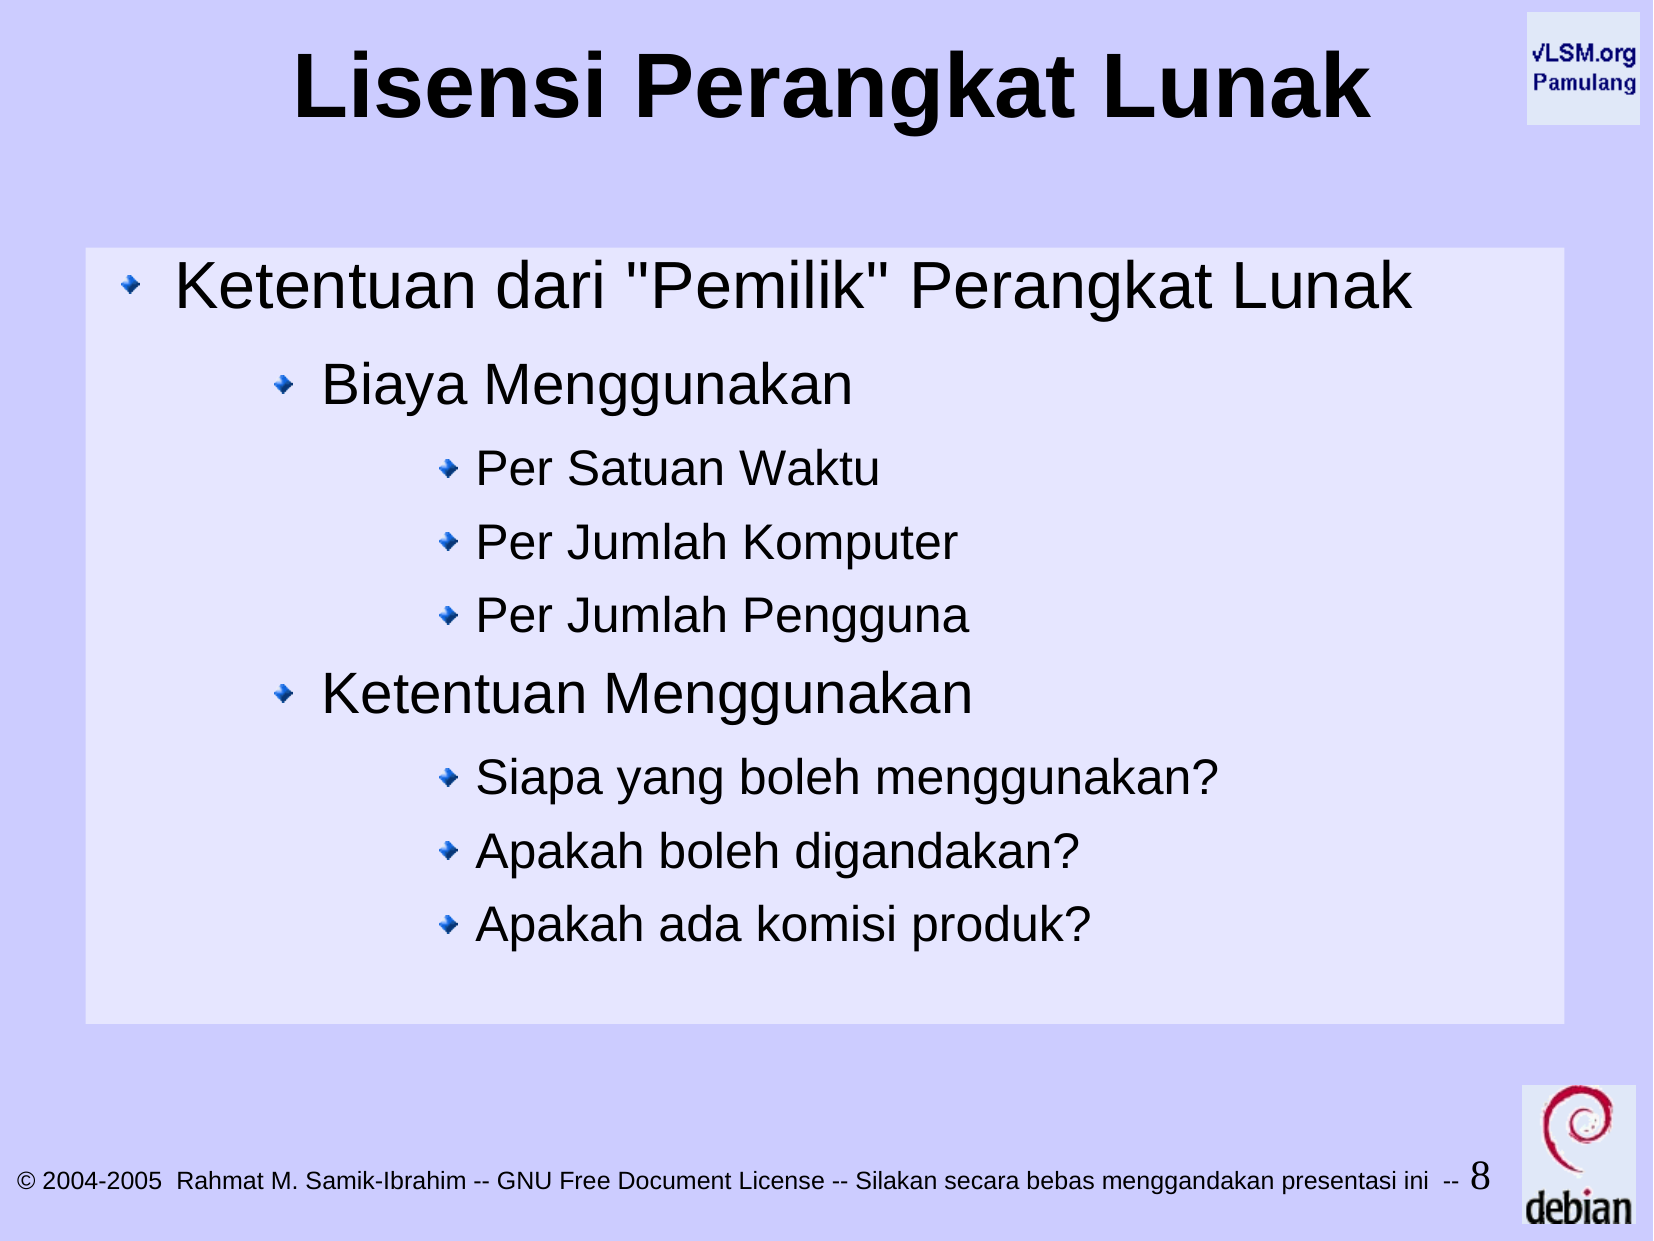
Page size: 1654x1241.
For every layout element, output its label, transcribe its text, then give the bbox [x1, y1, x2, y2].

picture [1527, 12, 1640, 125]
list Ketentuan dari ''Pemilik'' Perangkat Lunak Biaya Menggunakan Per Satuan Waktu Per Jumlah Komputer Per Jumlah Pengguna Ketentuan Menggunakan Siapa yang boleh menggunakan? Apakah boleh digandakan? Apakah ada komisi produk? [85, 247, 1565, 1024]
picture [1522, 1085, 1636, 1224]
title Lisensi Perangkat Lunak [40, 31, 1625, 142]
